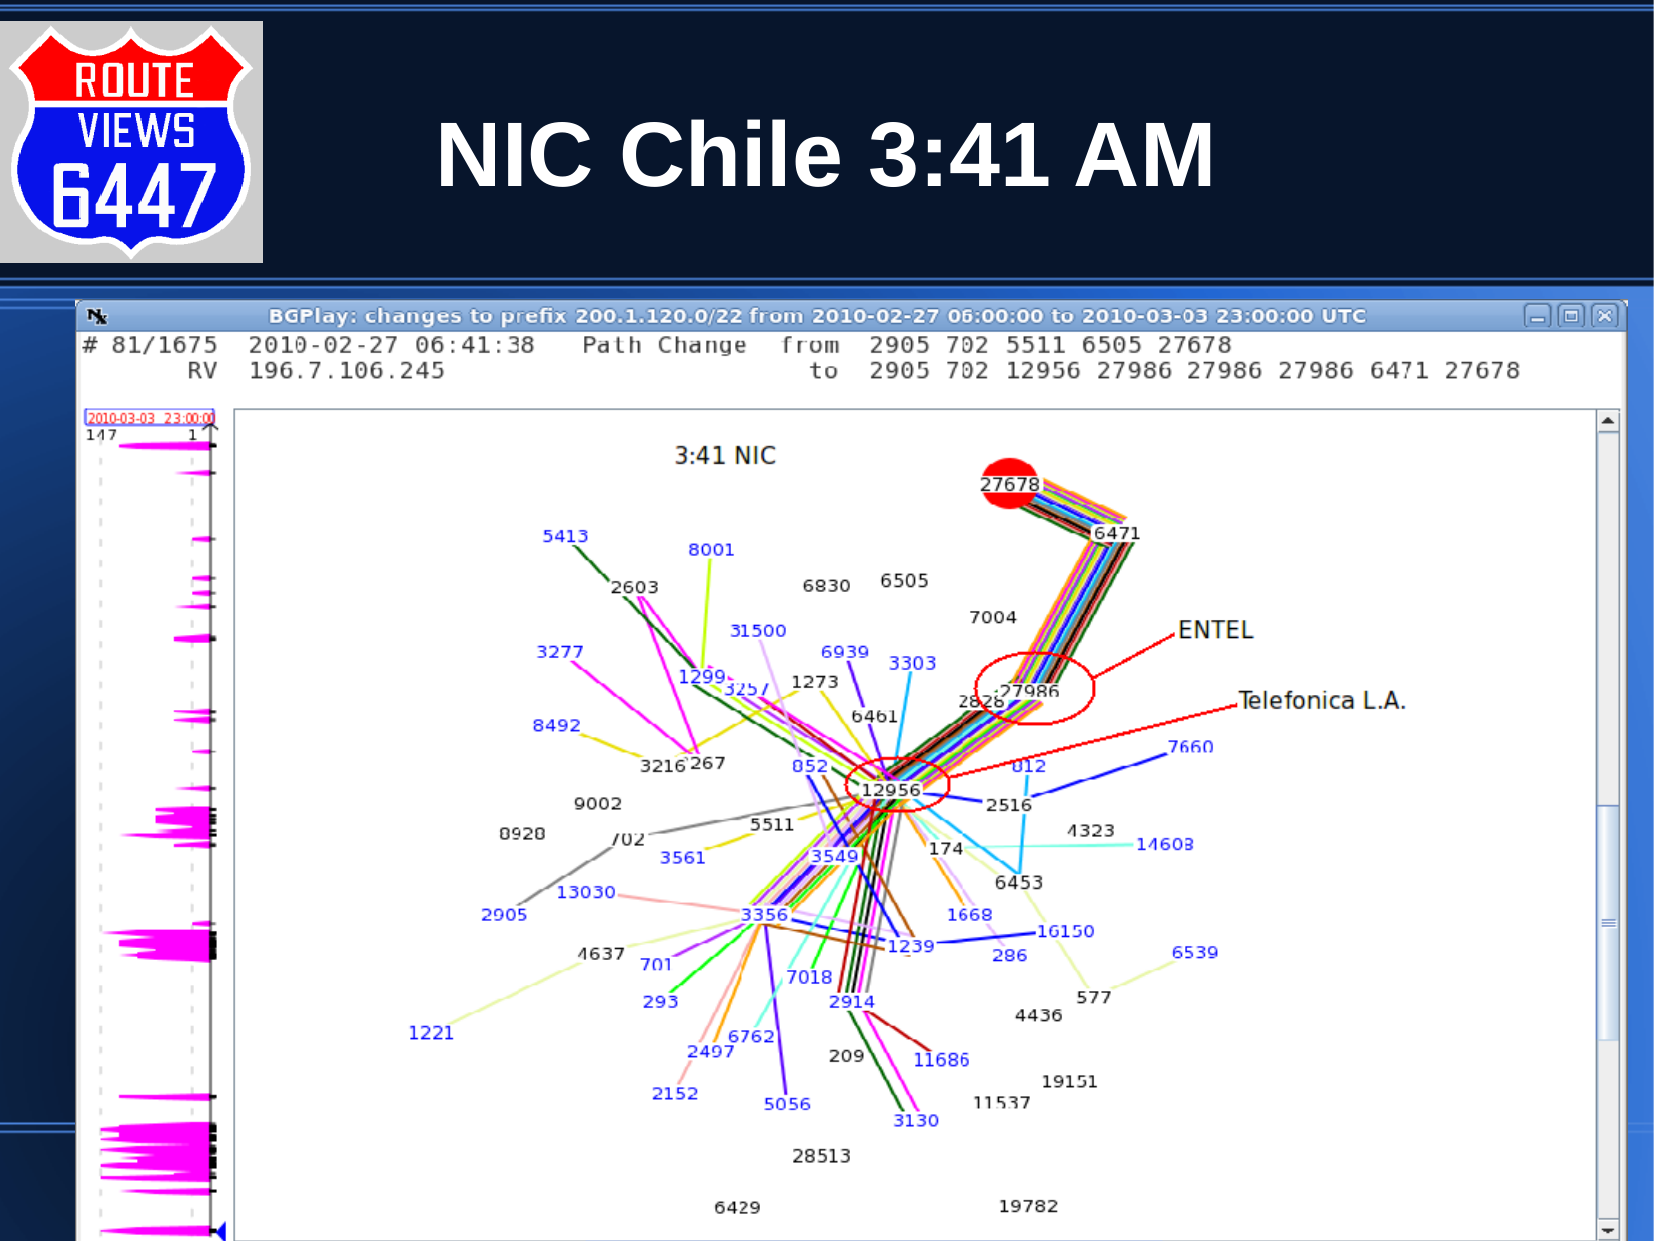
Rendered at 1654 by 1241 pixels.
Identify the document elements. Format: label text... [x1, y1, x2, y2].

picture [0, 0, 1654, 1241]
title NIC Chile 3:41 AM [263, 49, 1571, 257]
